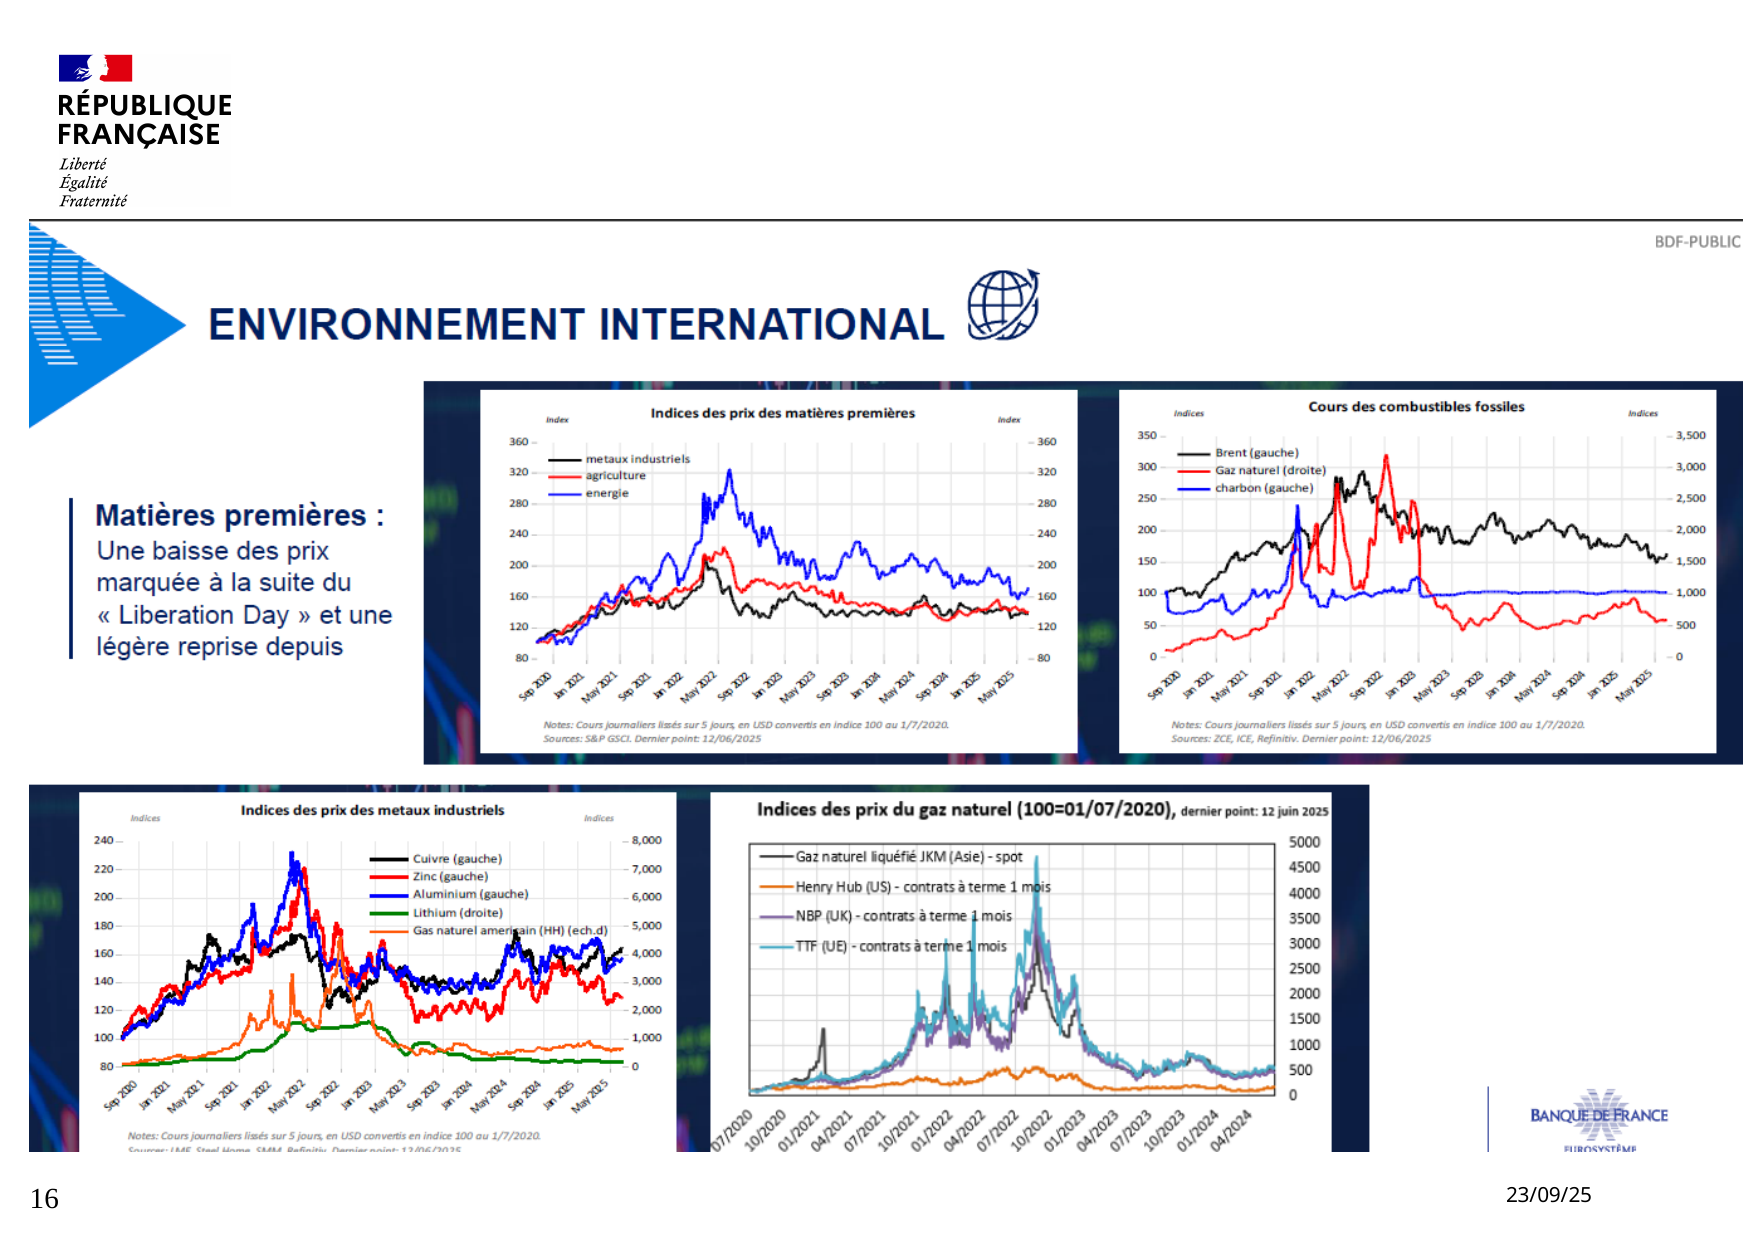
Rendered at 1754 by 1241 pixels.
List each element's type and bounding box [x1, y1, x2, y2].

picture [29, 219, 1743, 1152]
text_box [29, 1179, 173, 1211]
